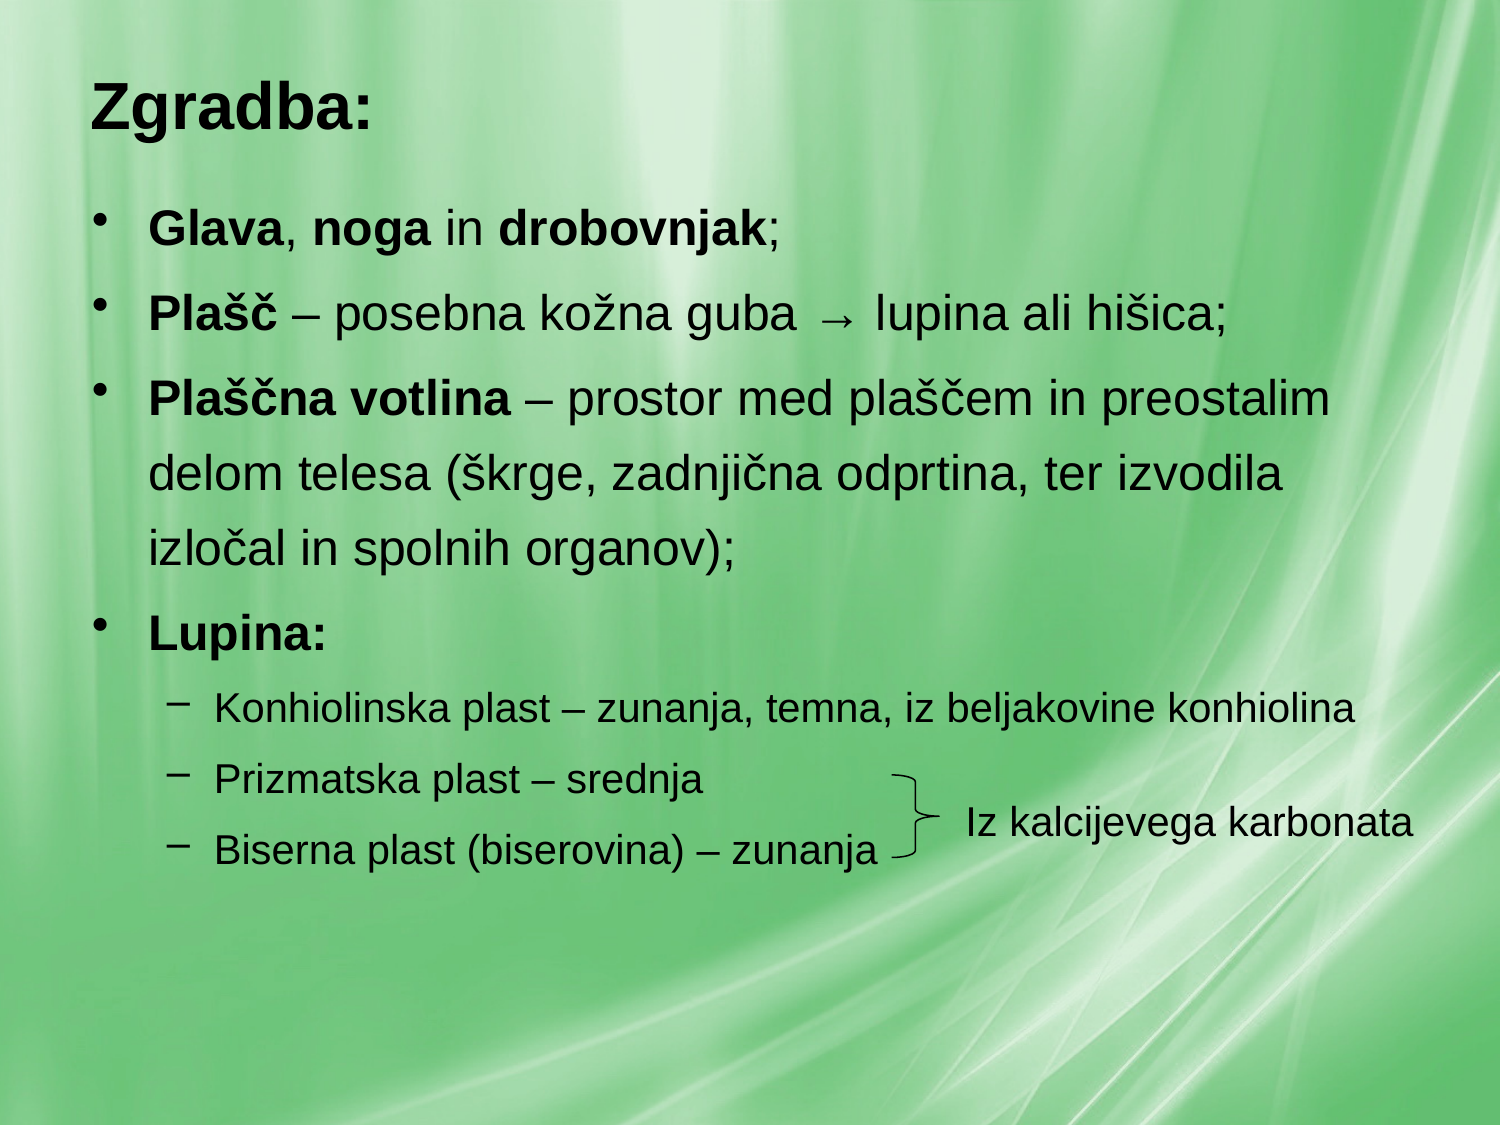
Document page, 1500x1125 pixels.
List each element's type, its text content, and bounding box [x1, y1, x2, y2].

list Glava, noga in drobovnjak; Plašč – posebna kožna guba → lupina ali hišica; Plaščna votlina – prostor med plaščem in preostalim delom telesa (škrge, zadnjična odprtina, ter izvodila izločal in spolnih organov); Lupina: Konhiolinska plast – zunanja, temna, iz beljakovine konhiolina Prizmatska plast – srednja Biserna plast (biserovina) – zunanja [76, 172, 1427, 1083]
text_box Iz kalcijevega karbonata [950, 786, 1435, 852]
picture [0, 0, 1500, 1125]
title Zgradba: [75, 45, 1425, 161]
